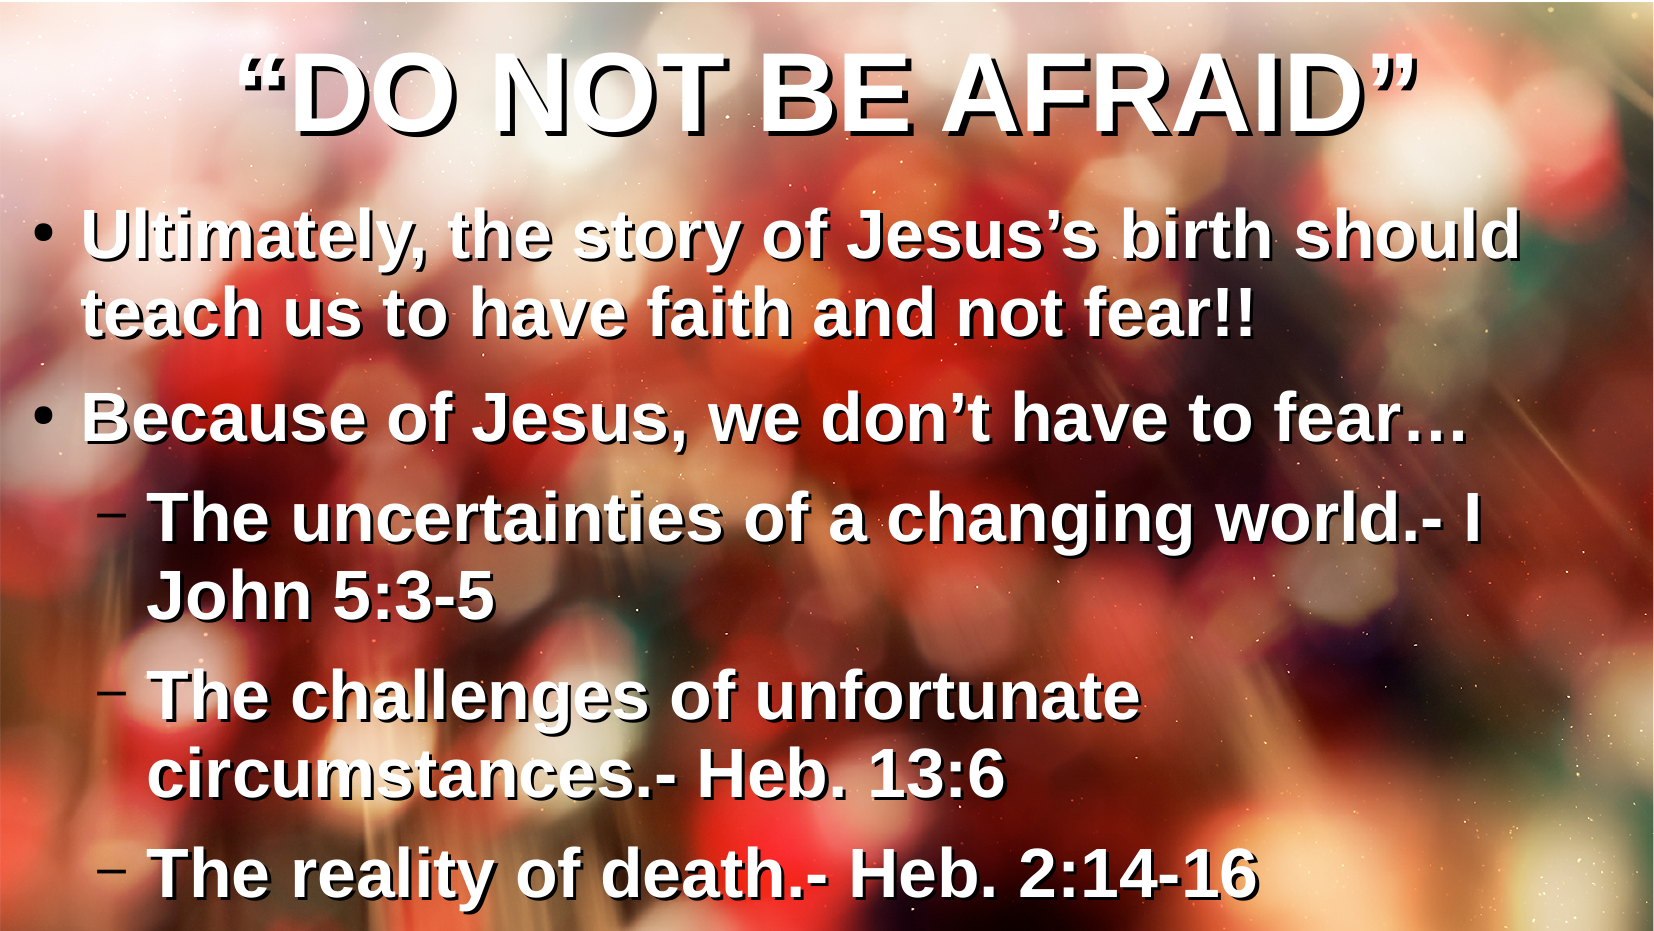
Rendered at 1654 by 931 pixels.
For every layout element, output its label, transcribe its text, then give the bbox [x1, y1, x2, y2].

picture [0, 2, 1654, 931]
list Ultimately, the story of Jesus’s birth should teach us to have faith and not fear!! Because of Jesus, we don’t have to fear… The uncertainties of a changing world.- I John 5:3-5 The challenges of unfortunate circumstances.- Heb. 13:6 The reality of death.- Heb. 2:14-16 [15, 195, 1651, 916]
title “DO NOT BE AFRAID” [82, 15, 1571, 171]
